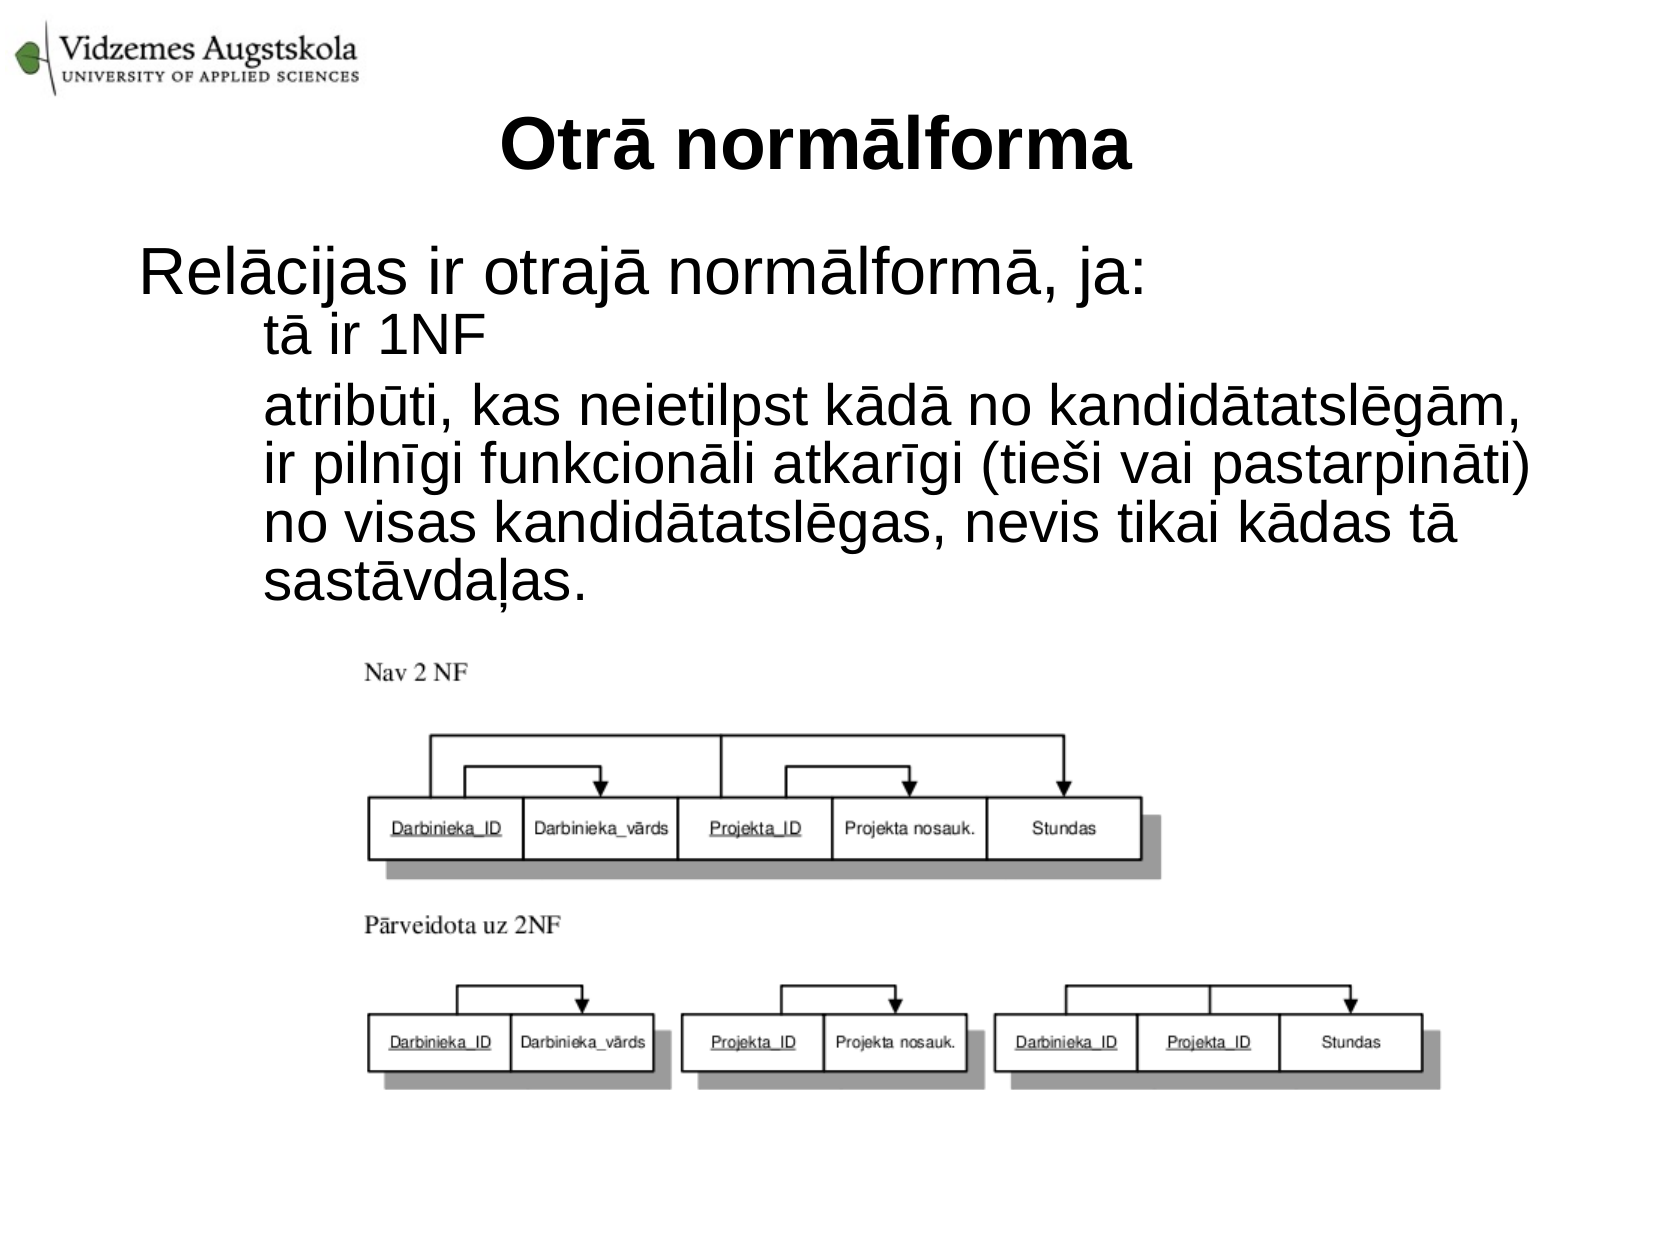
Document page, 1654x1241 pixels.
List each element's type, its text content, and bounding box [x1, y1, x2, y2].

title Otrā normālforma [94, 103, 1512, 188]
picture [360, 654, 1448, 1099]
list Relācijas ir otrajā normālformā, ja: tā ir 1NF atribūti, kas neietilpst kādā no kandidātatslēgām, ir pilnīgi funkcionāli atkarīgi (tieši vai pastarpināti) no visas kandidātatslēgas, nevis tikai kādas tā sastāvdaļas. [82, 236, 1569, 1107]
picture [5, 2, 368, 113]
